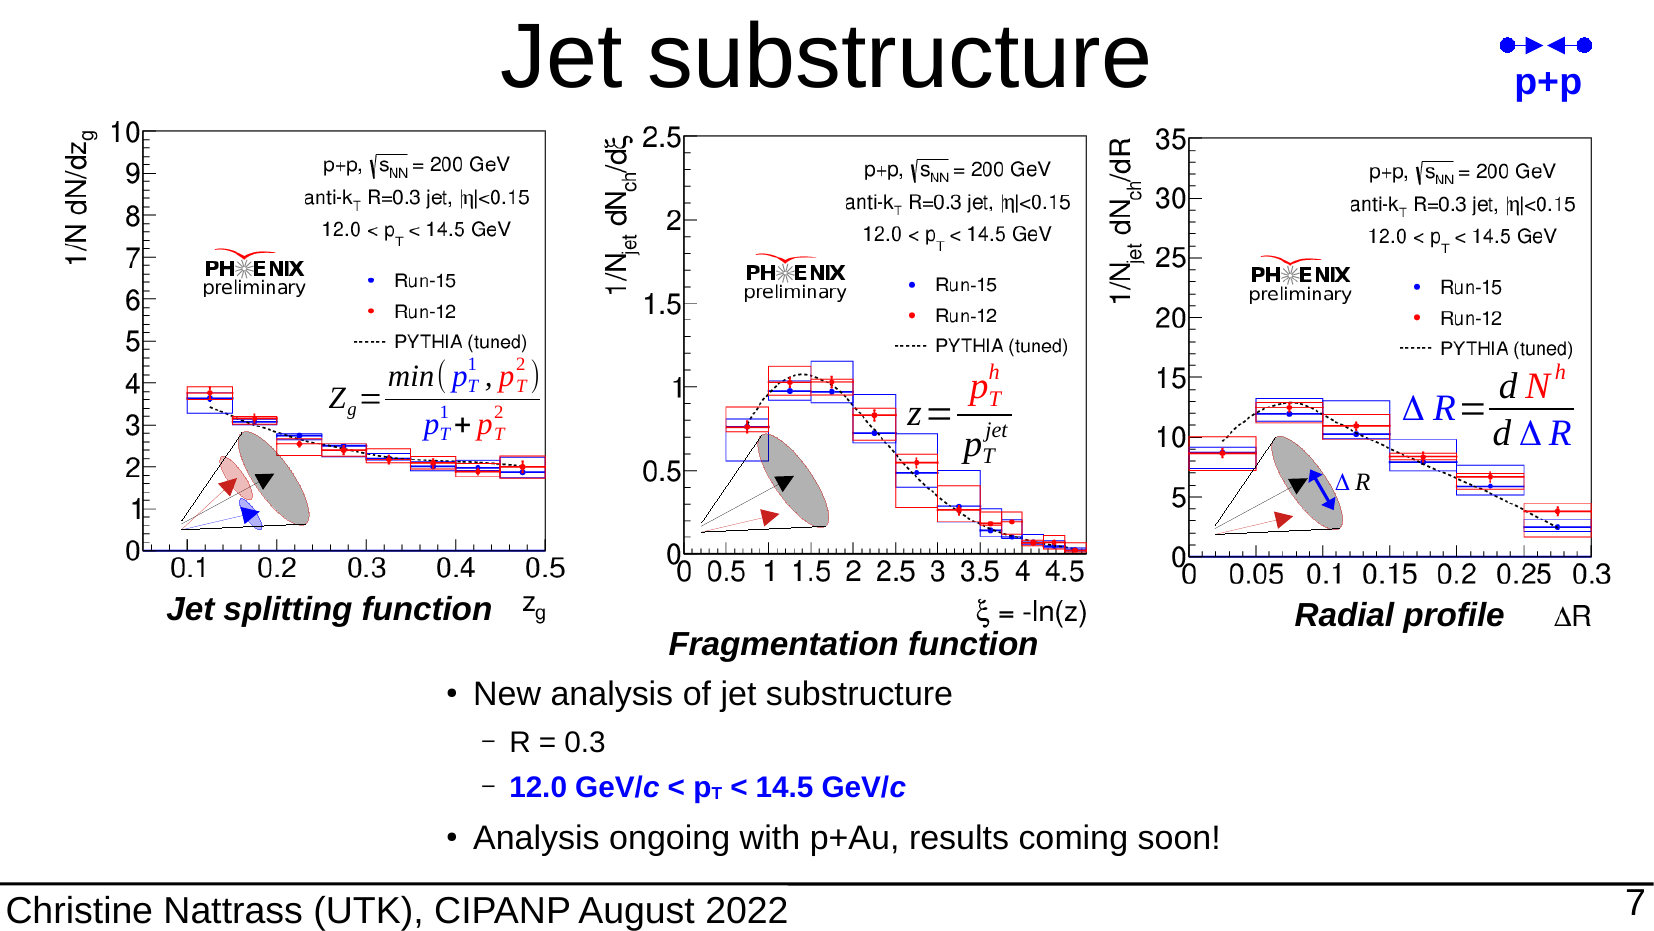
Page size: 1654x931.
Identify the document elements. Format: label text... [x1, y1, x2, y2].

chart [320, 353, 548, 446]
text_box Radial profile [1279, 588, 1520, 641]
text_box Jet splitting function [151, 583, 508, 635]
text_box [1500, 37, 1516, 53]
text_box p+p [1499, 53, 1598, 111]
chart [899, 359, 1020, 470]
text_box [757, 433, 829, 526]
picture [0, 97, 1654, 664]
chart [1328, 468, 1378, 497]
text_box [219, 456, 263, 526]
list New analysis of jet substructure R = 0.3 12.0 GeV/c < pT < 14.5 GeV/c Analysis ongoing with p+Au, results coming soon! [437, 675, 1367, 864]
text_box Fragmentation function [653, 618, 1054, 671]
title Jet substructure [82, 0, 1571, 104]
chart [1395, 359, 1583, 454]
text_box [1271, 436, 1343, 530]
text_box [1576, 37, 1592, 53]
text_box [238, 431, 310, 524]
